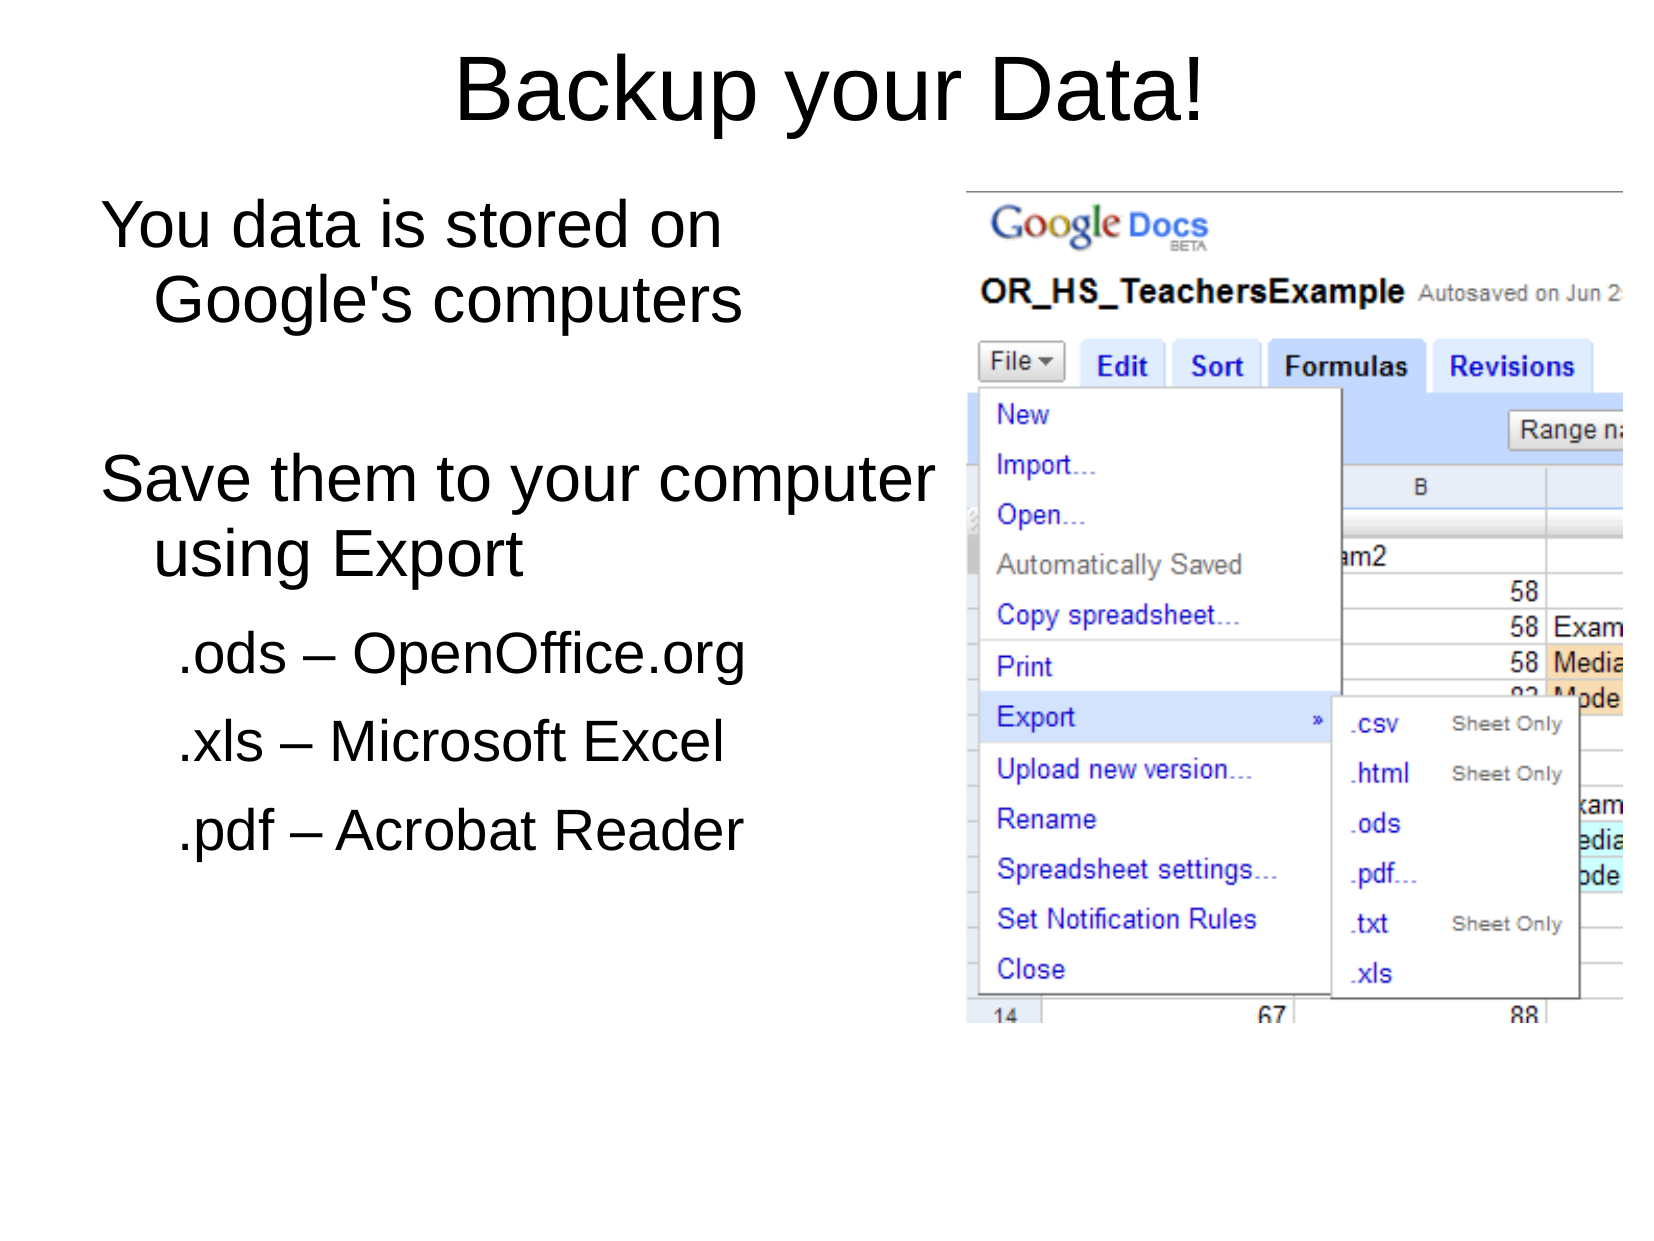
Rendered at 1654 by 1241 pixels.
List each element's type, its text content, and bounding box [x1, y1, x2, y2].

list You data is stored on Google's computers Save them to your computer using Export .ods – OpenOffice.org .xls – Microsoft Excel .pdf – Acrobat Reader [82, 187, 940, 1163]
title Backup your Data! [86, 37, 1576, 141]
picture [966, 191, 1623, 1023]
